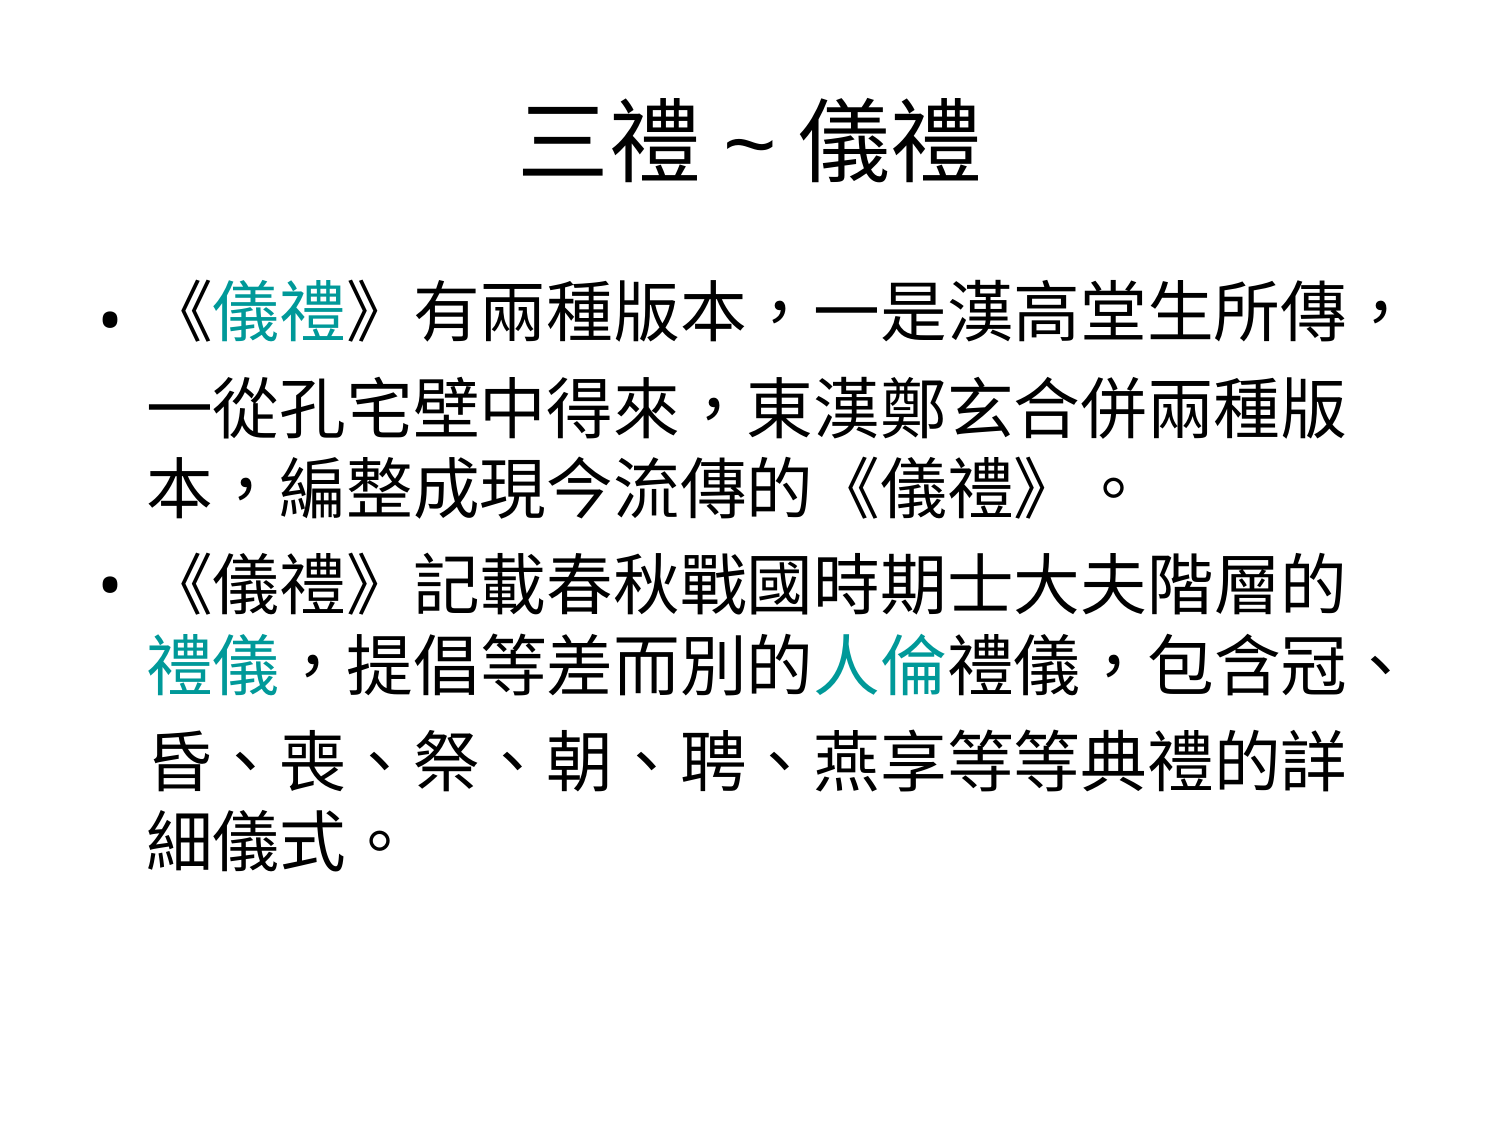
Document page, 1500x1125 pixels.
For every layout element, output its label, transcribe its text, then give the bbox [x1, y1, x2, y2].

list 《儀禮》有兩種版本，一是漢高堂生所傳，一從孔宅壁中得來，東漢鄭玄合併兩種版本，編整成現今流傳的《儀禮》。 《儀禮》記載春秋戰國時期士大夫階層的禮儀，提倡等差而別的人倫禮儀，包含冠、昏、喪、祭、朝、聘、燕享等等典禮的詳細儀式。 [75, 262, 1426, 1006]
title 三禮~儀禮 [75, 45, 1426, 233]
